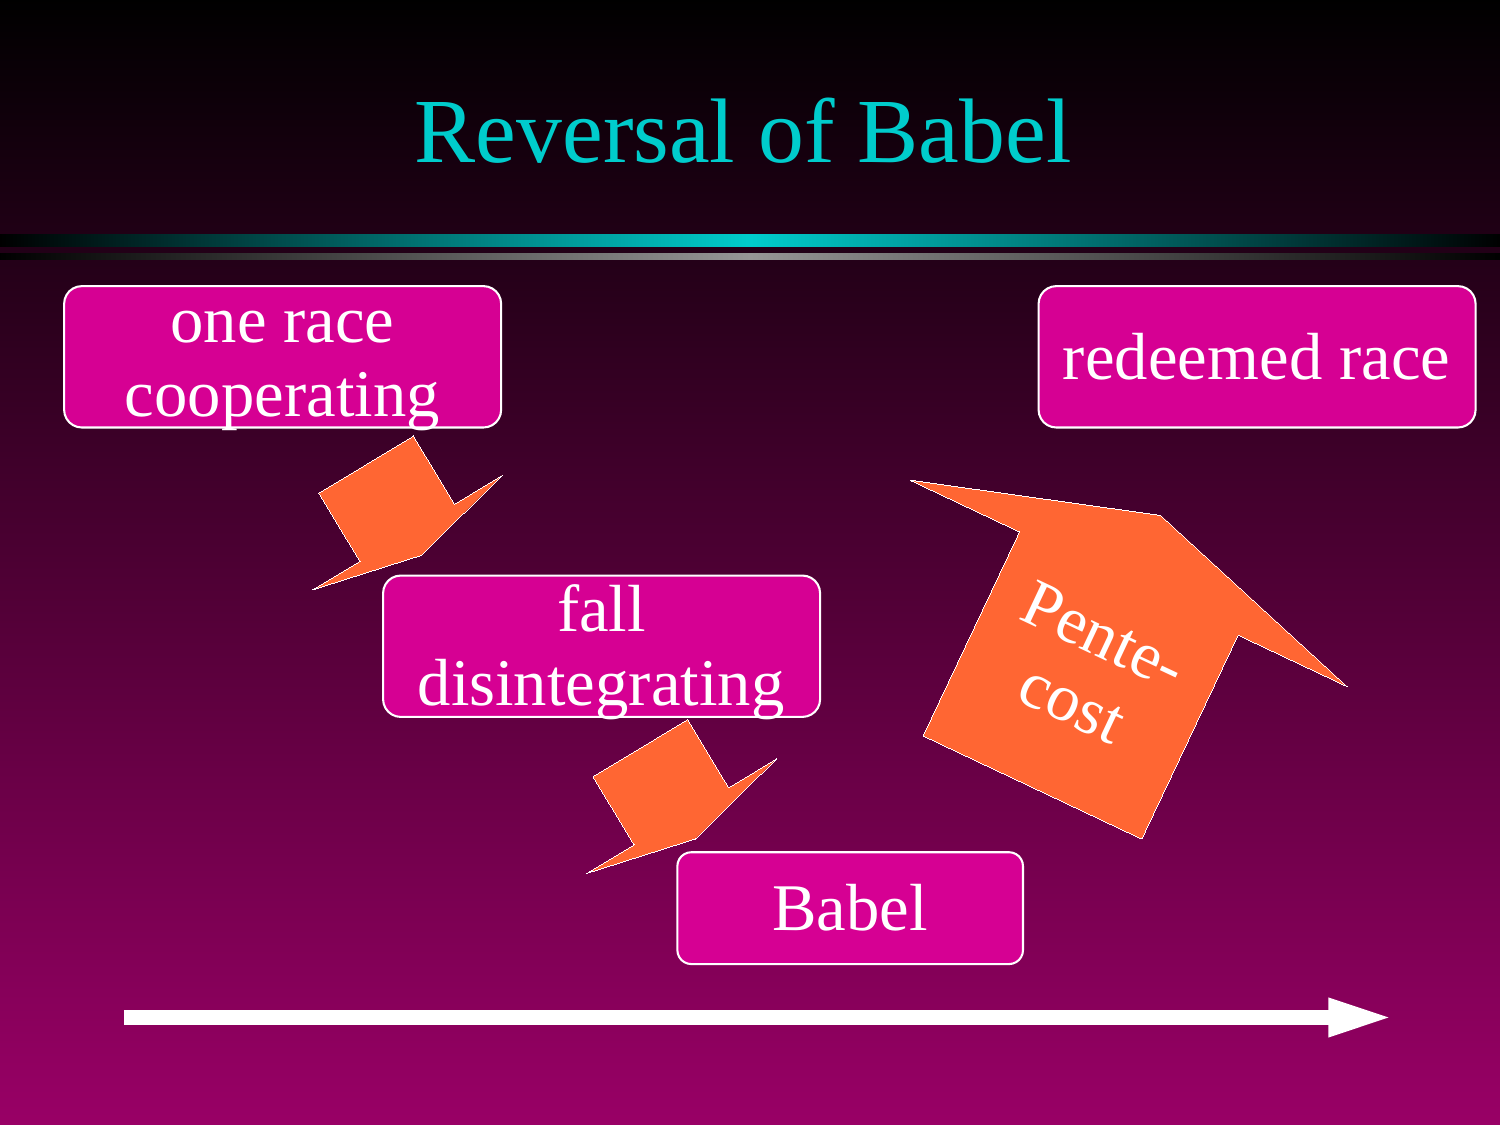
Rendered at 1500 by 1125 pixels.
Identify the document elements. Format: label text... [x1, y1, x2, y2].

text_box one race cooperating [64, 286, 502, 428]
text_box redeemed race [1038, 286, 1476, 428]
title Reversal of Babel [99, 44, 1388, 218]
text_box Pente- cost [910, 480, 1348, 839]
text_box [312, 435, 503, 590]
text_box [586, 719, 777, 874]
text_box fall disintegrating [383, 575, 821, 717]
text_box Babel [677, 852, 1024, 965]
